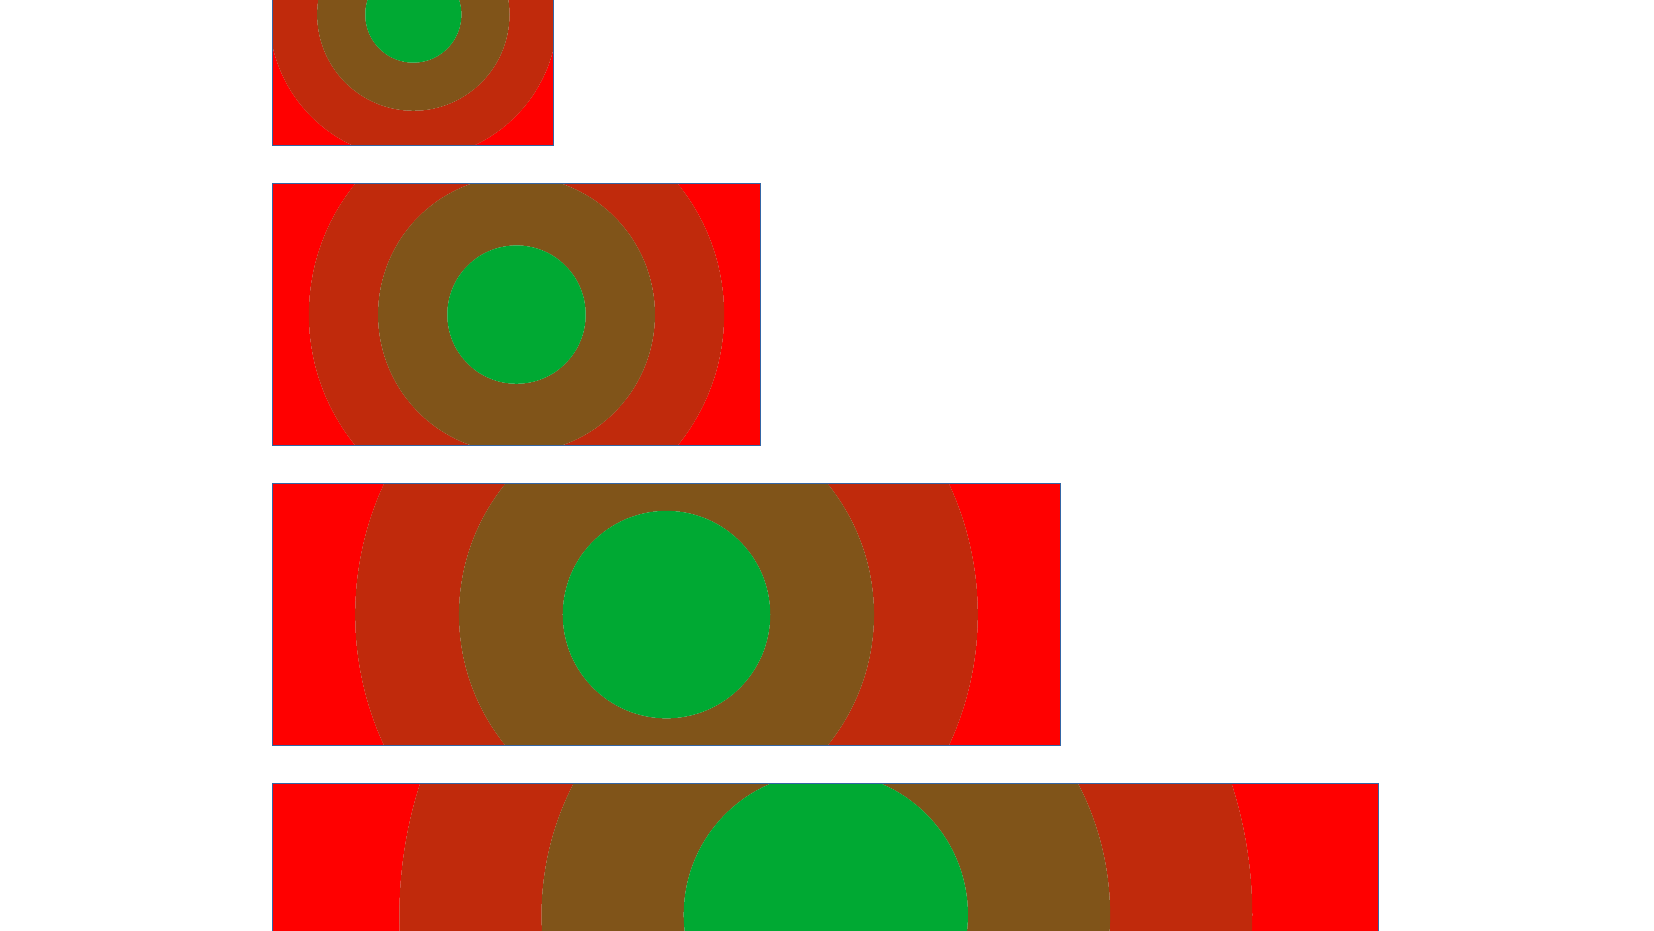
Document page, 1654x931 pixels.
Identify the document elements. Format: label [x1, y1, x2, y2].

text_box [272, 483, 1061, 746]
text_box [272, 183, 761, 446]
text_box [272, 0, 554, 146]
text_box [272, 783, 1379, 931]
